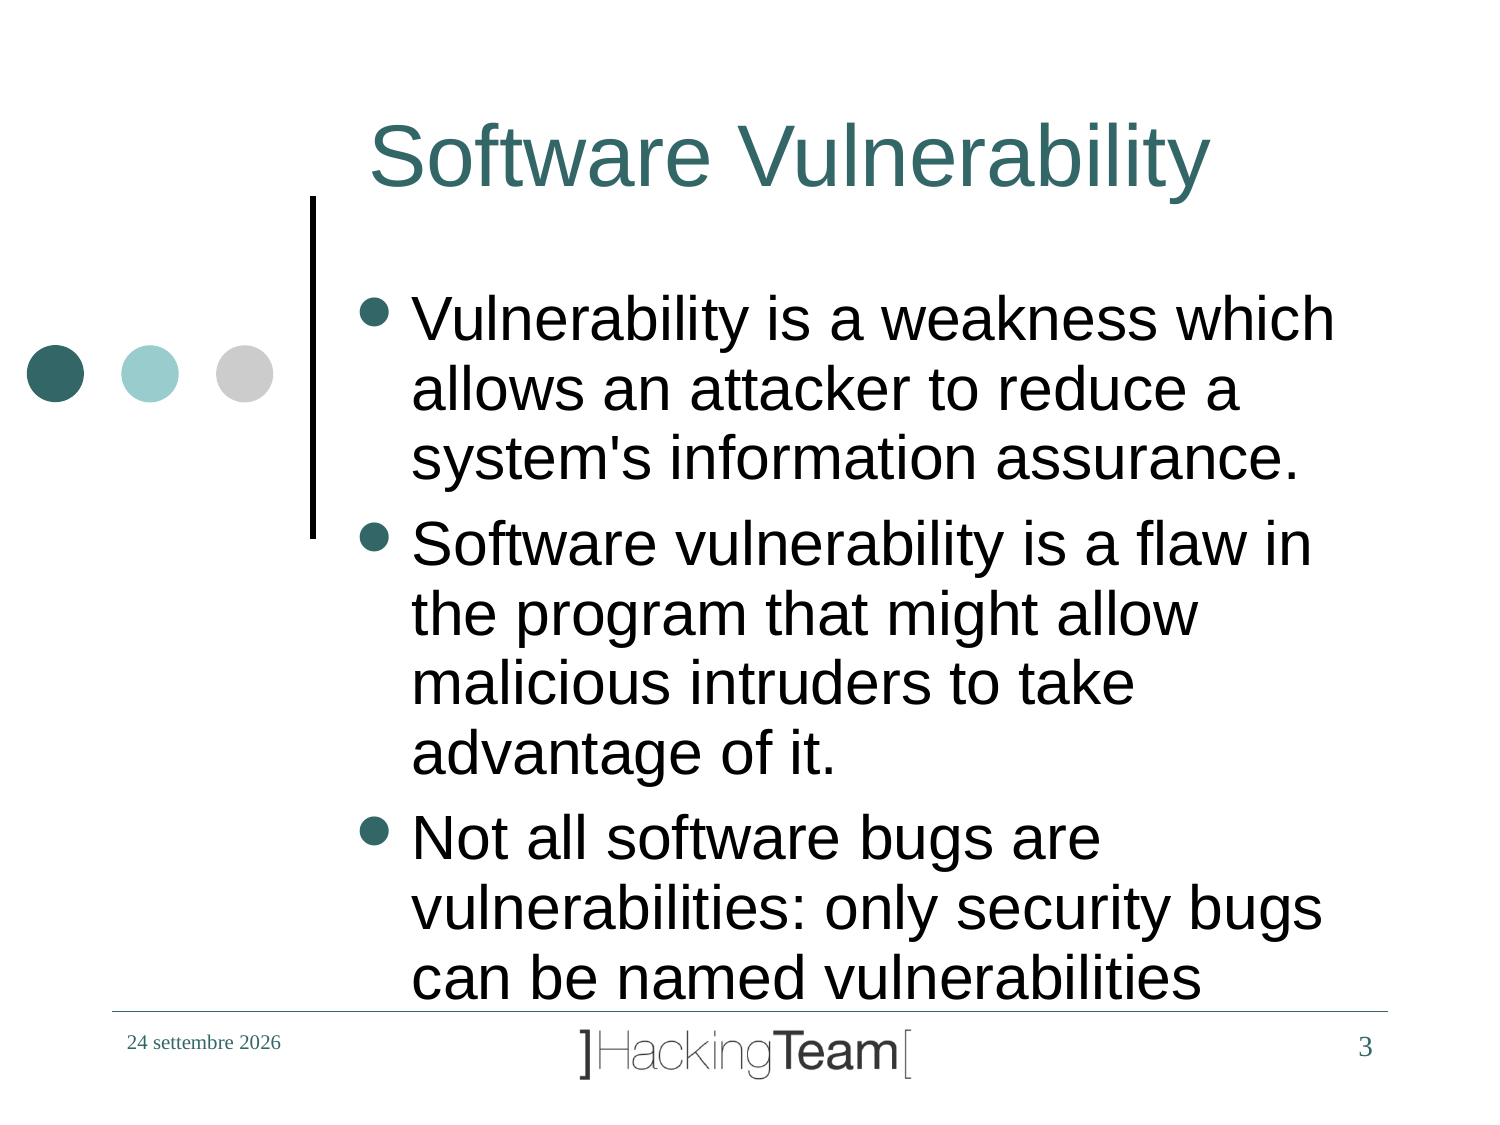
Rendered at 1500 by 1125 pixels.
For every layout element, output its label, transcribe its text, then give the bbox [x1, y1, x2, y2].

title Software Vulnerability [249, 38, 1401, 275]
list Vulnerability is a weakness which allows an attacker to reduce a system's information assurance. Software vulnerability is a flaw in the program that might allow malicious intruders to take advantage of it. Not all software bugs are vulnerabilities: only security bugs can be named vulnerabilities [237, 283, 1388, 1013]
picture [574, 1023, 916, 1084]
